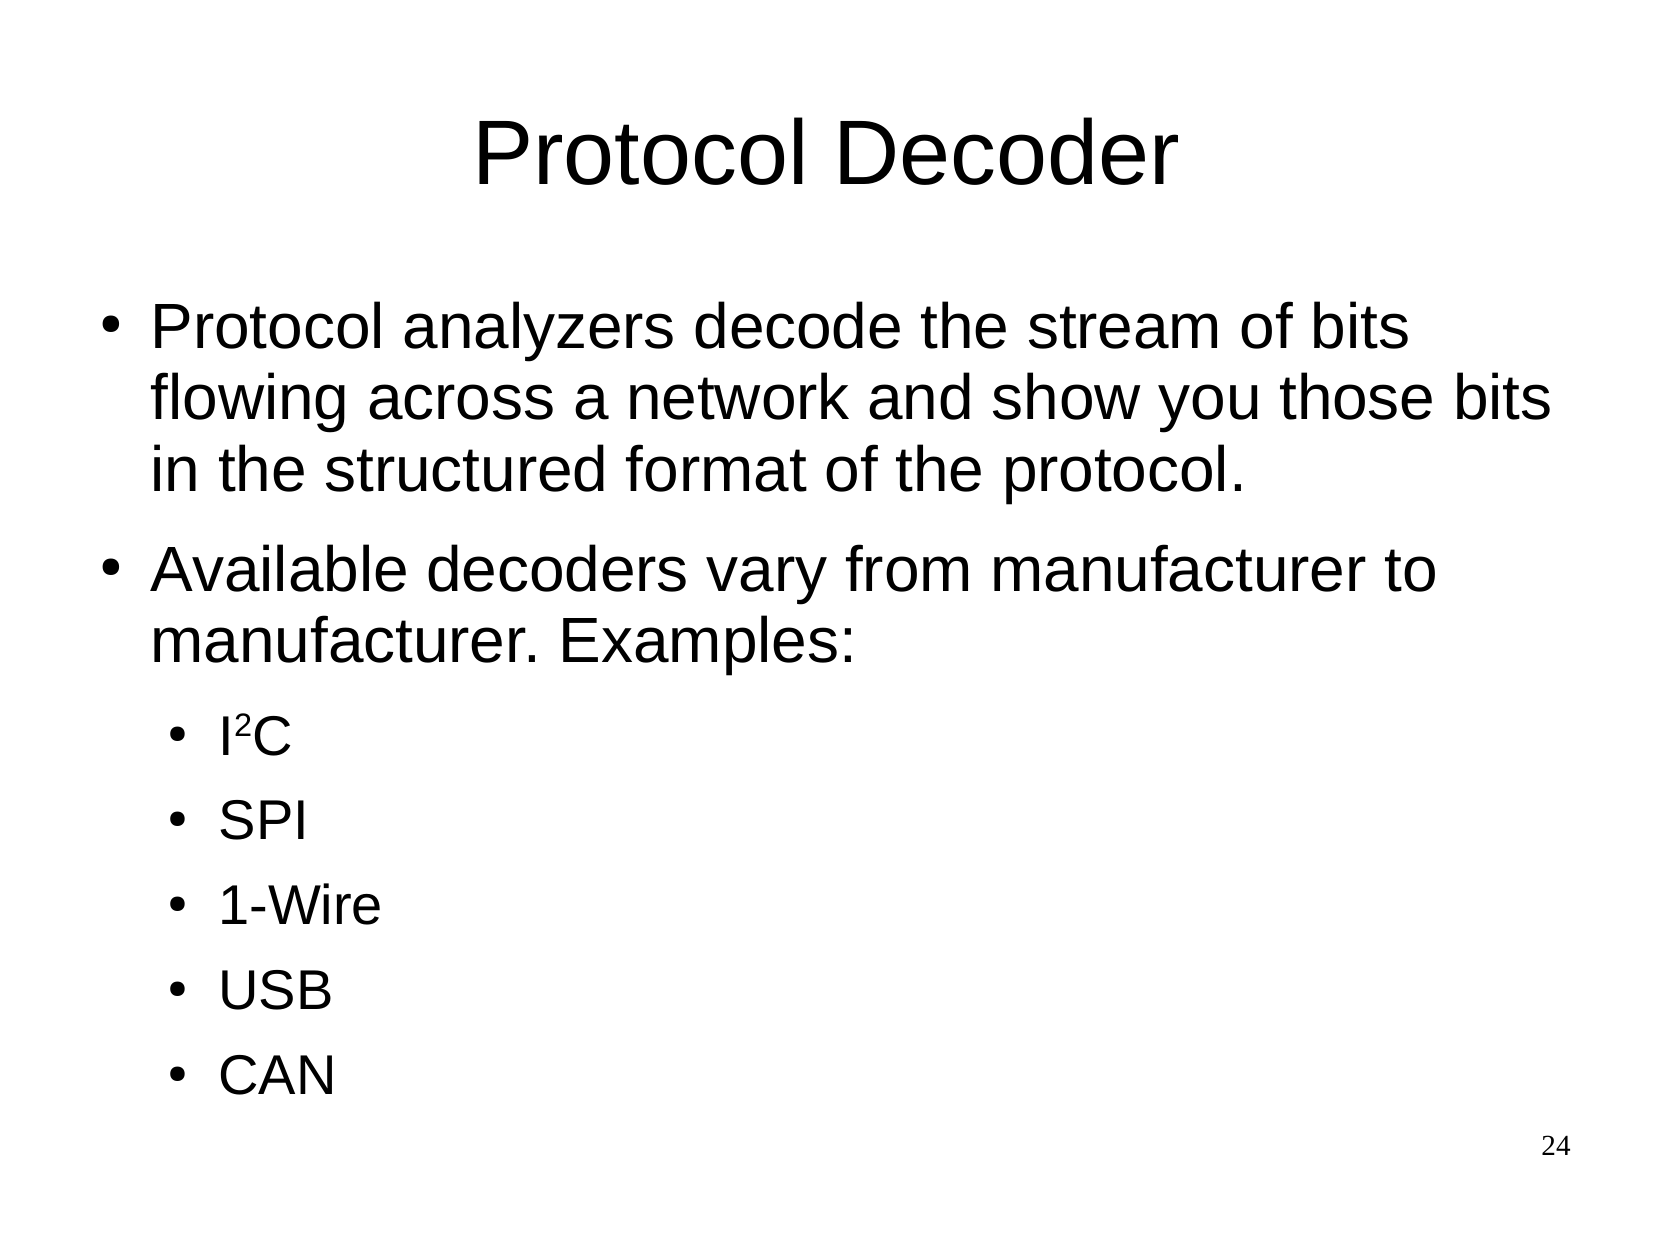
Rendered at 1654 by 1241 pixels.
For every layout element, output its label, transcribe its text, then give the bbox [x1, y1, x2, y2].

title Protocol Decoder [82, 49, 1571, 257]
list Protocol analyzers decode the stream of bits flowing across a network and show you those bits in the structured format of the protocol. Available decoders vary from manufacturer to manufacturer. Examples: I2C SPI 1-Wire USB CAN [82, 290, 1571, 1109]
